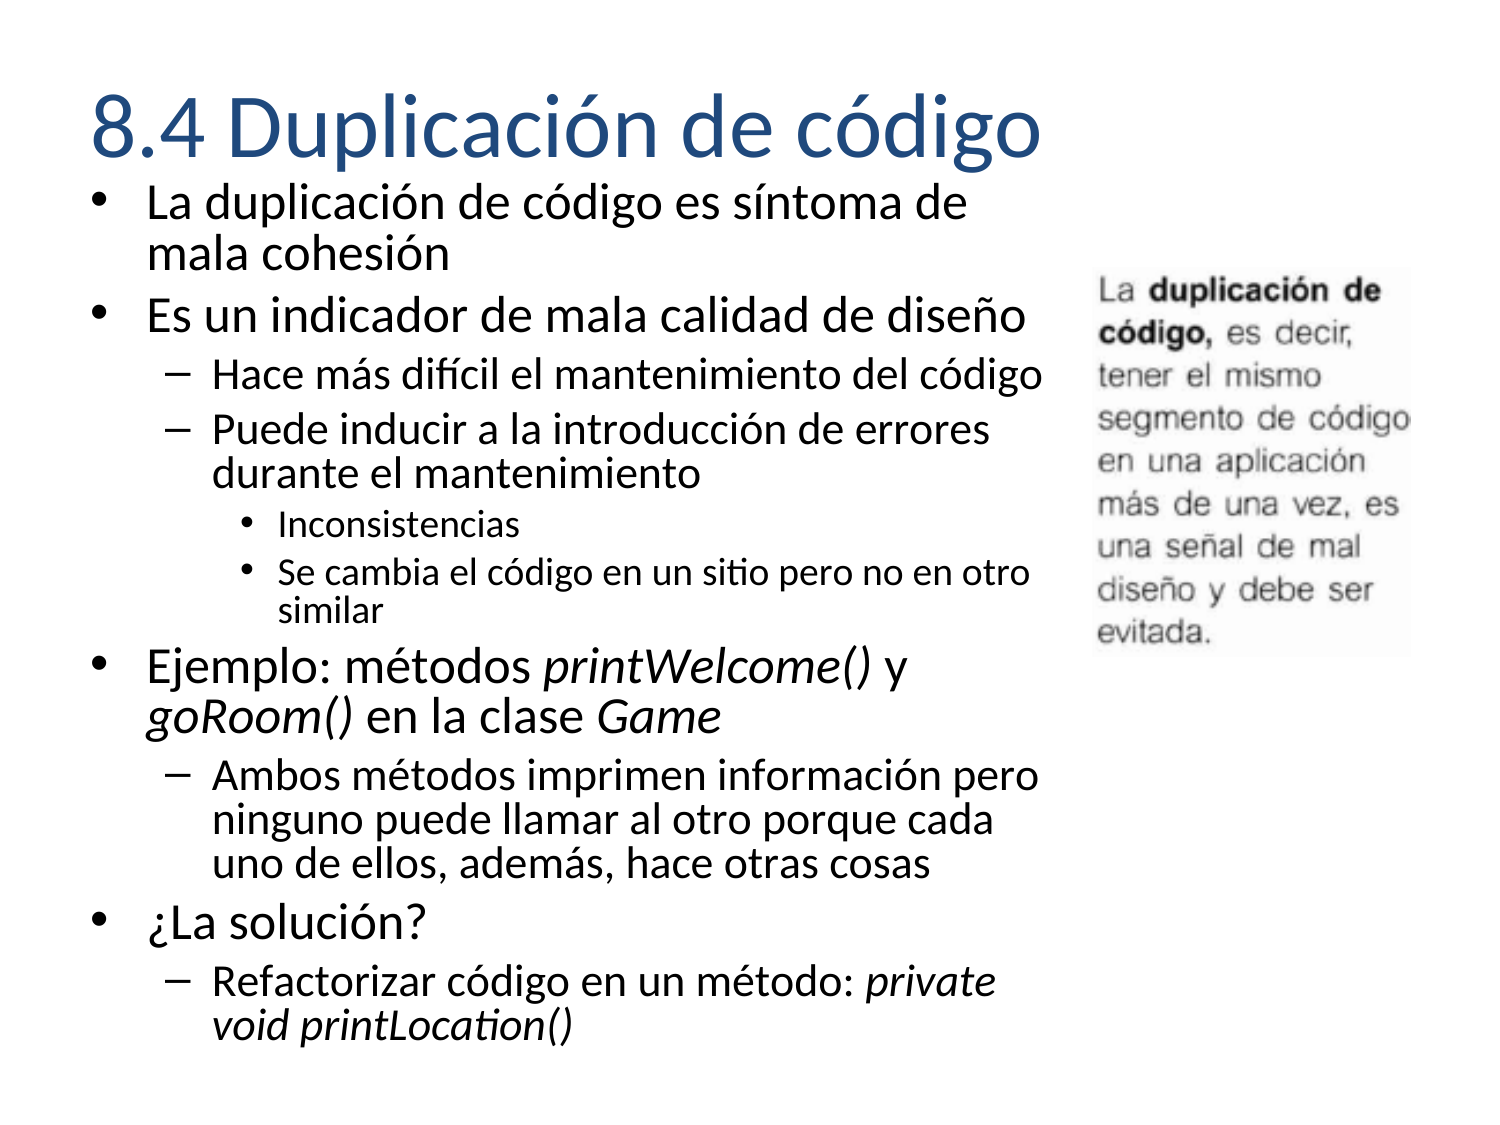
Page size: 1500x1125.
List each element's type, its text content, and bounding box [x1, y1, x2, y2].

title 8.4 Duplicación de código [75, 45, 1426, 197]
picture [1092, 267, 1411, 658]
list La duplicación de código es síntoma de mala cohesión Es un indicador de mala calidad de diseño Hace más difícil el mantenimiento del código Puede inducir a la introducción de errores durante el mantenimiento Inconsistencias Se cambia el código en un sitio pero no en otro similar Ejemplo: métodos printWelcome() y goRoom() en la clase Game Ambos métodos imprimen información pero ninguno puede llamar al otro porque cada uno de ellos, además, hace otras cosas ¿La solución? Refactorizar código en un método: private void printLocation() [74, 172, 1093, 1071]
